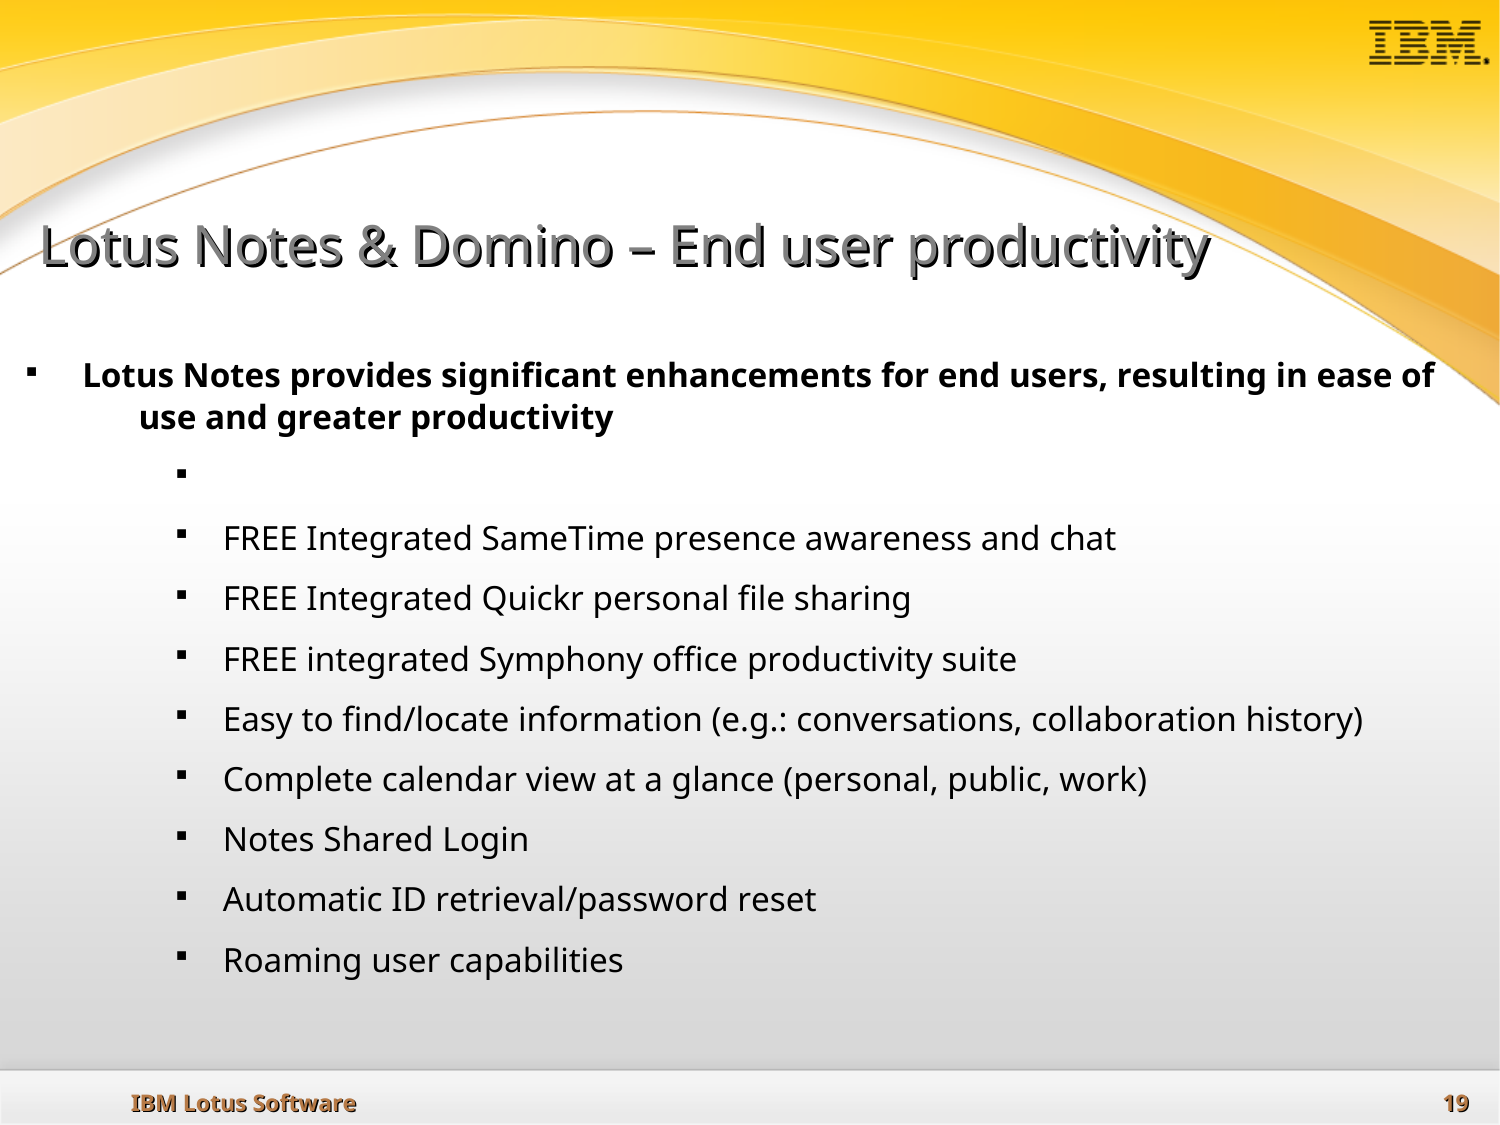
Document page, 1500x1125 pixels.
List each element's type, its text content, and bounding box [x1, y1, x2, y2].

title Lotus Notes & Domino – End user productivity [23, 201, 1463, 283]
list Lotus Notes provides significant enhancements for end users, resulting in ease of use and greater productivity FREE Integrated SameTime presence awareness and chat FREE Integrated Quickr personal file sharing FREE integrated Symphony office productivity suite Easy to find/locate information (e.g.: conversations, collaboration history) Complete calendar view at a glance (personal, public, work) Notes Shared Login Automatic ID retrieval/password reset Roaming user capabilities [26, 354, 1451, 1083]
picture [0, 0, 1500, 1125]
footer IBM Lotus Software [115, 1079, 679, 1125]
